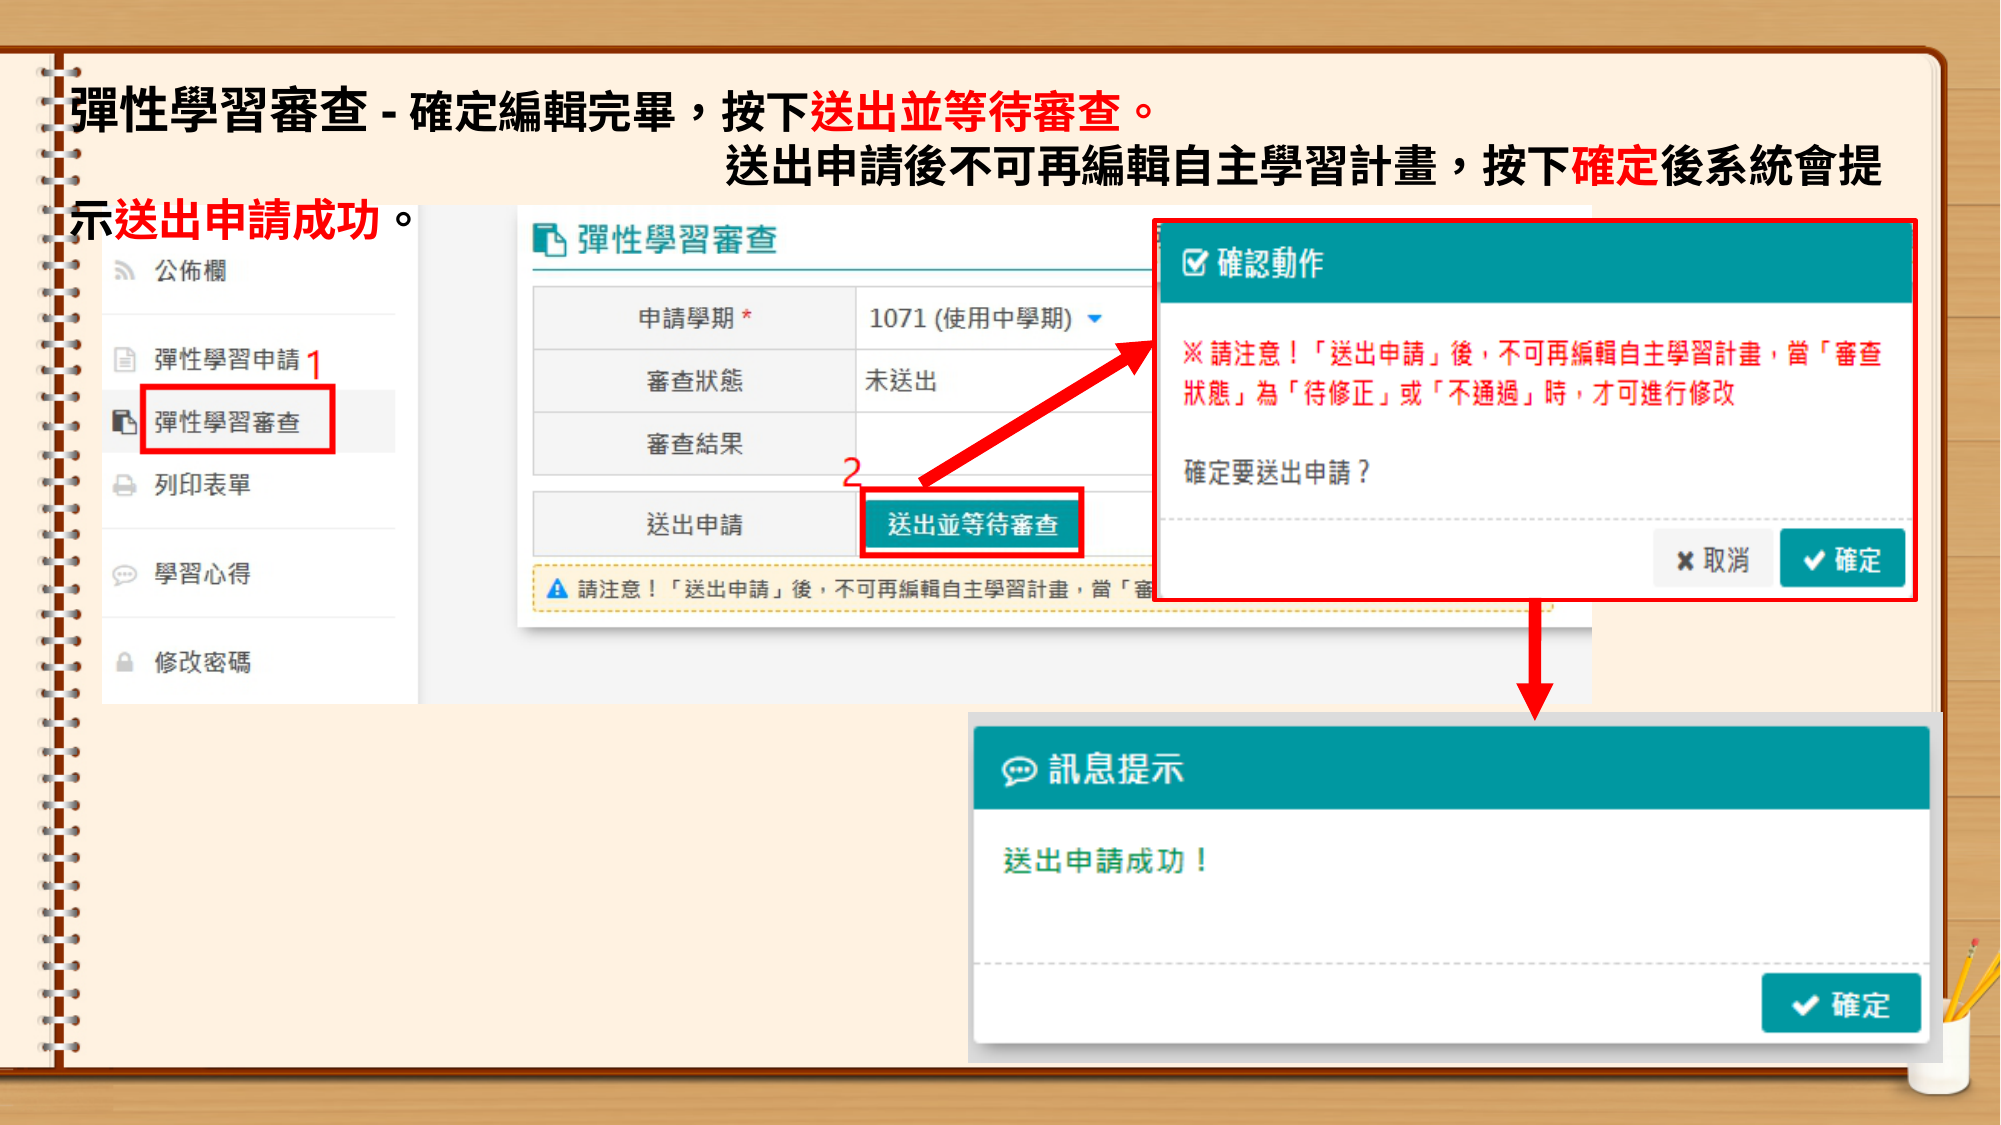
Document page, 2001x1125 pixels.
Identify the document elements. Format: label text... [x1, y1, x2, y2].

picture [0, 0, 2001, 1125]
text_box 彈性學習審查-確定編輯完畢，按下送出並等待審查。 送出申請後不可再編輯自主學習計畫，按下確定後系統會提示送出申請成功。 [54, 70, 1914, 253]
